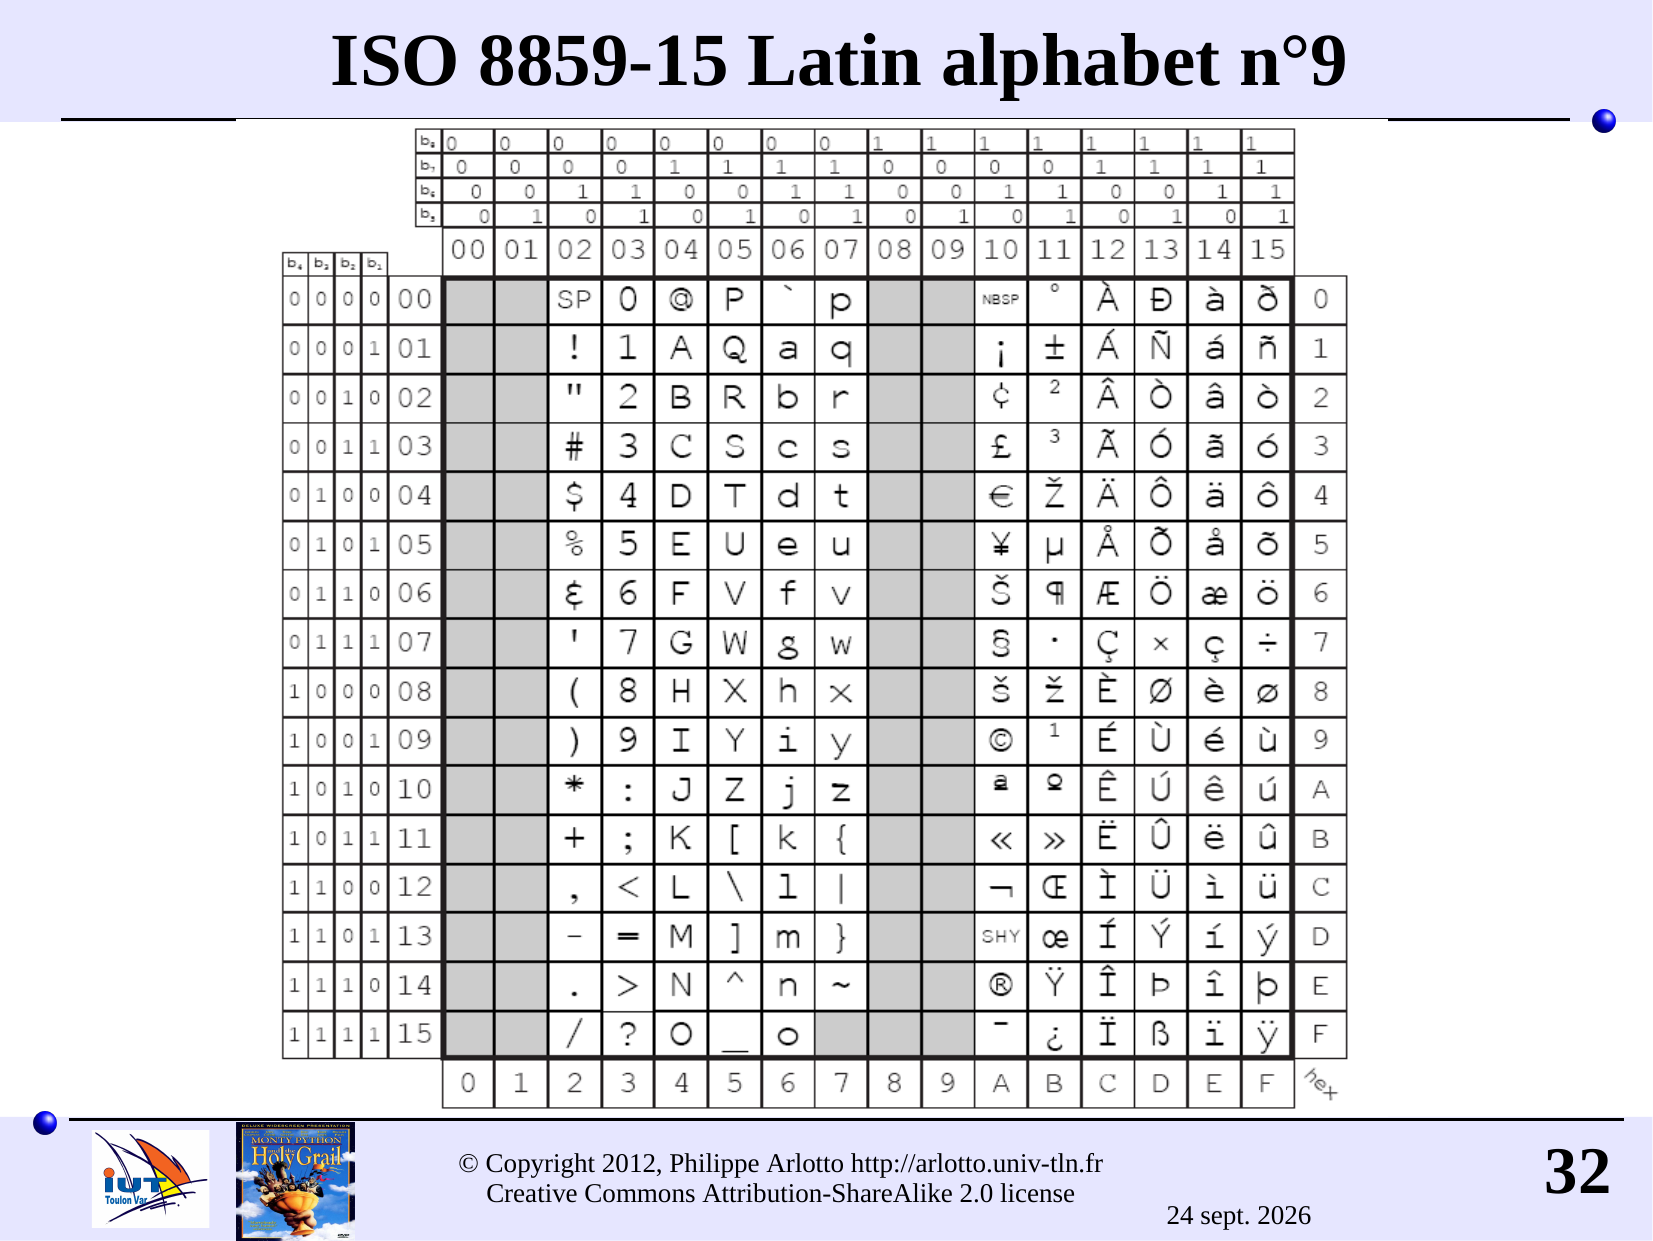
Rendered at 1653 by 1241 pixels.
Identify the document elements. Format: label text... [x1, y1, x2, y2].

picture [236, 119, 1388, 1117]
title ISO 8859-15 Latin alphabet n°9 [95, 14, 1585, 107]
picture [236, 1122, 355, 1241]
